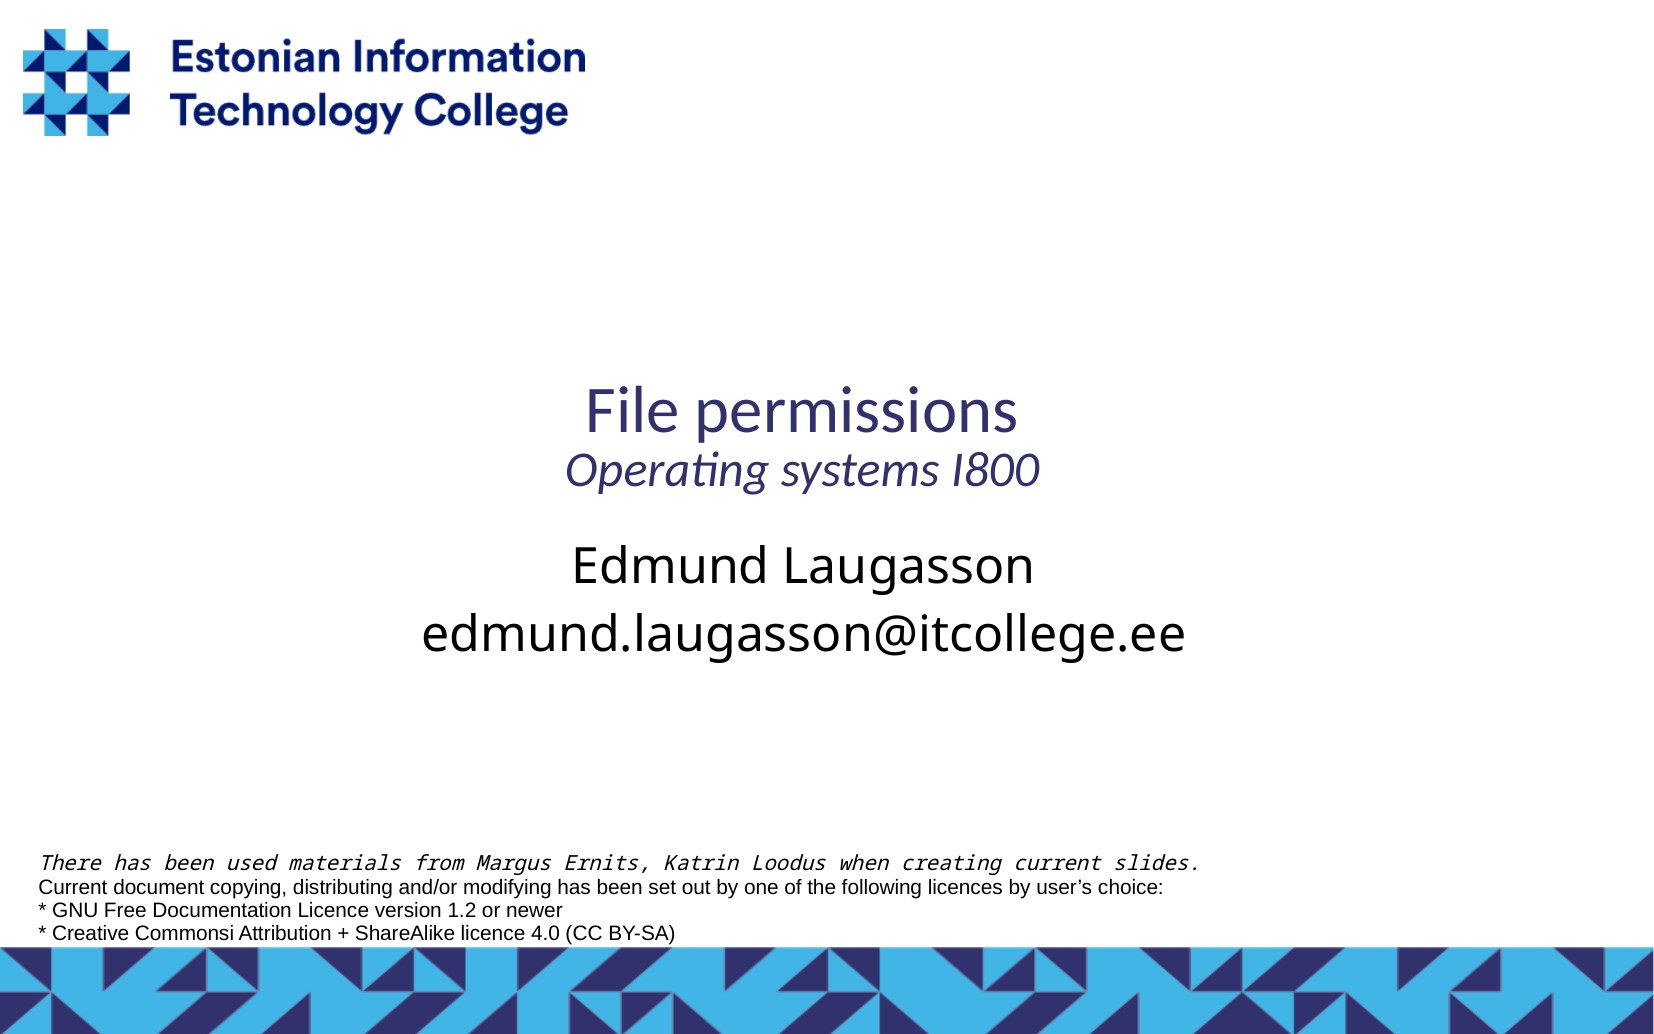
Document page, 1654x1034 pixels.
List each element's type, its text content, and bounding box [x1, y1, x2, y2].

text_box There has been used materials from Margus Ernits, Katrin Loodus when creating current slides. [23, 840, 1229, 880]
text_box Current document copying, distributing and/or modifying has been set out by one of the following licences by user’s choice: * GNU Free Documentation Licence version 1.2 or newer * Creative Commonsi Attribution + ShareAlike licence 4.0 (CC BY-SA) [23, 868, 1642, 954]
picture [23, 29, 585, 136]
subtitle Edmund Laugasson edmund.laugasson@itcollege.ee [236, 532, 1372, 665]
title File permissions Operating systems I800 [234, 346, 1371, 535]
